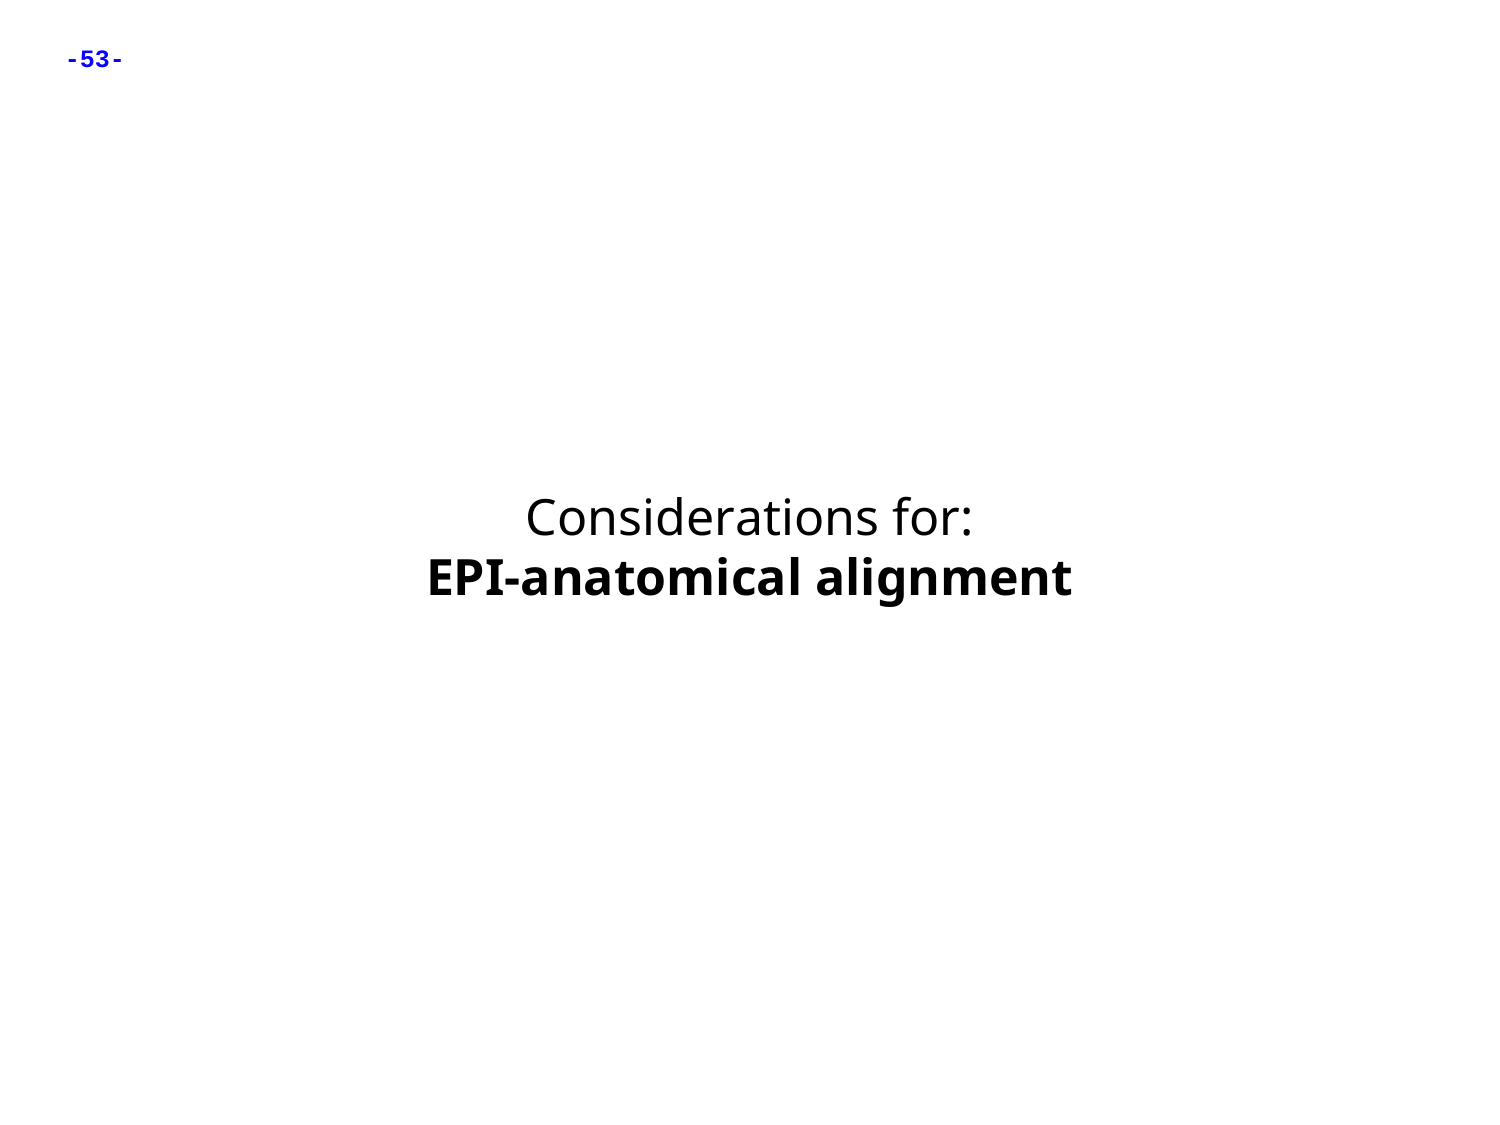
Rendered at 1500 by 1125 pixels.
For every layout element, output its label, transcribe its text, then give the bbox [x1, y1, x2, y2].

text_box Considerations for: EPI-anatomical alignment [370, 478, 1130, 674]
